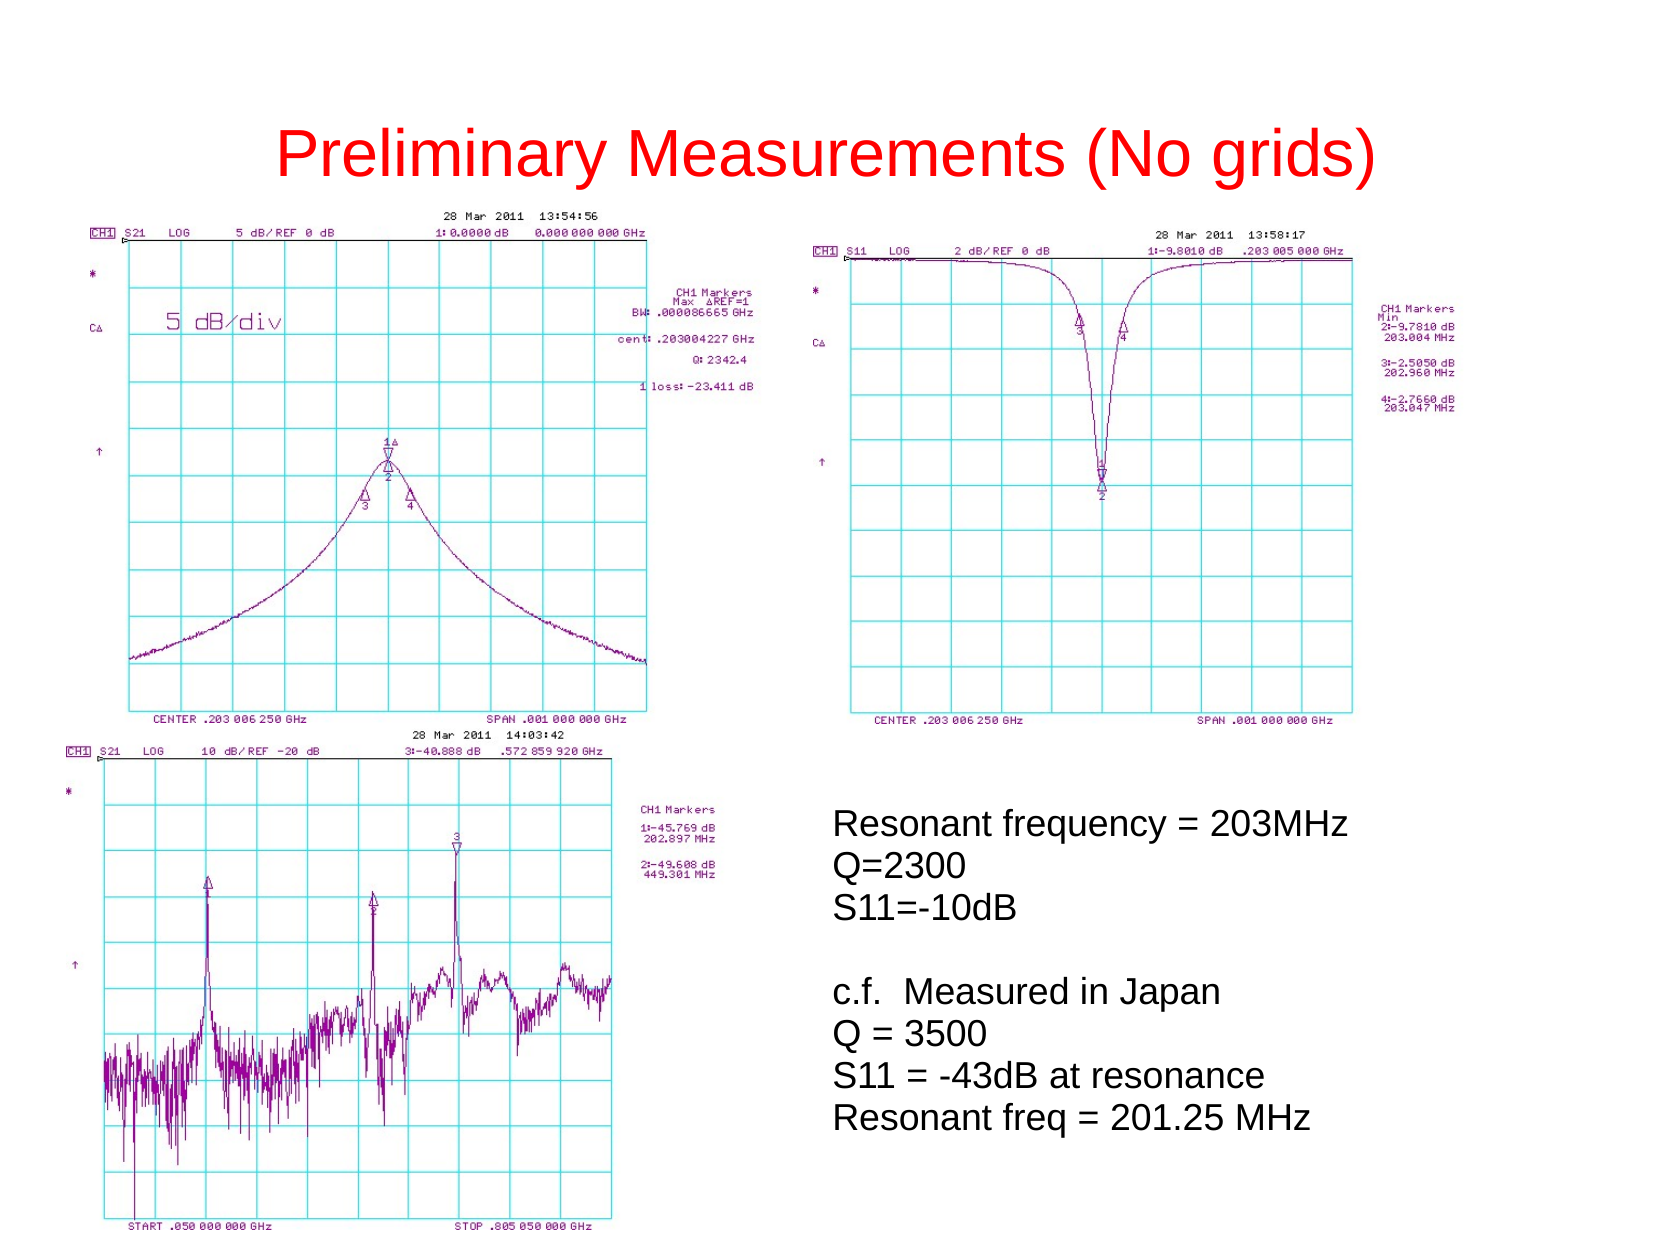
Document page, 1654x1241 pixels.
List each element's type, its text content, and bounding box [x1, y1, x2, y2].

picture [90, 209, 796, 723]
picture [813, 228, 1497, 725]
text_box Resonant frequency = 203MHz Q=2300 S11=-10dB c.f. Measured in Japan Q = 3500 S11 = -43dB at resonance Resonant freq = 201.25 MHz [817, 795, 1418, 1146]
picture [66, 728, 758, 1231]
title Preliminary Measurements (No grids) [82, 49, 1571, 257]
